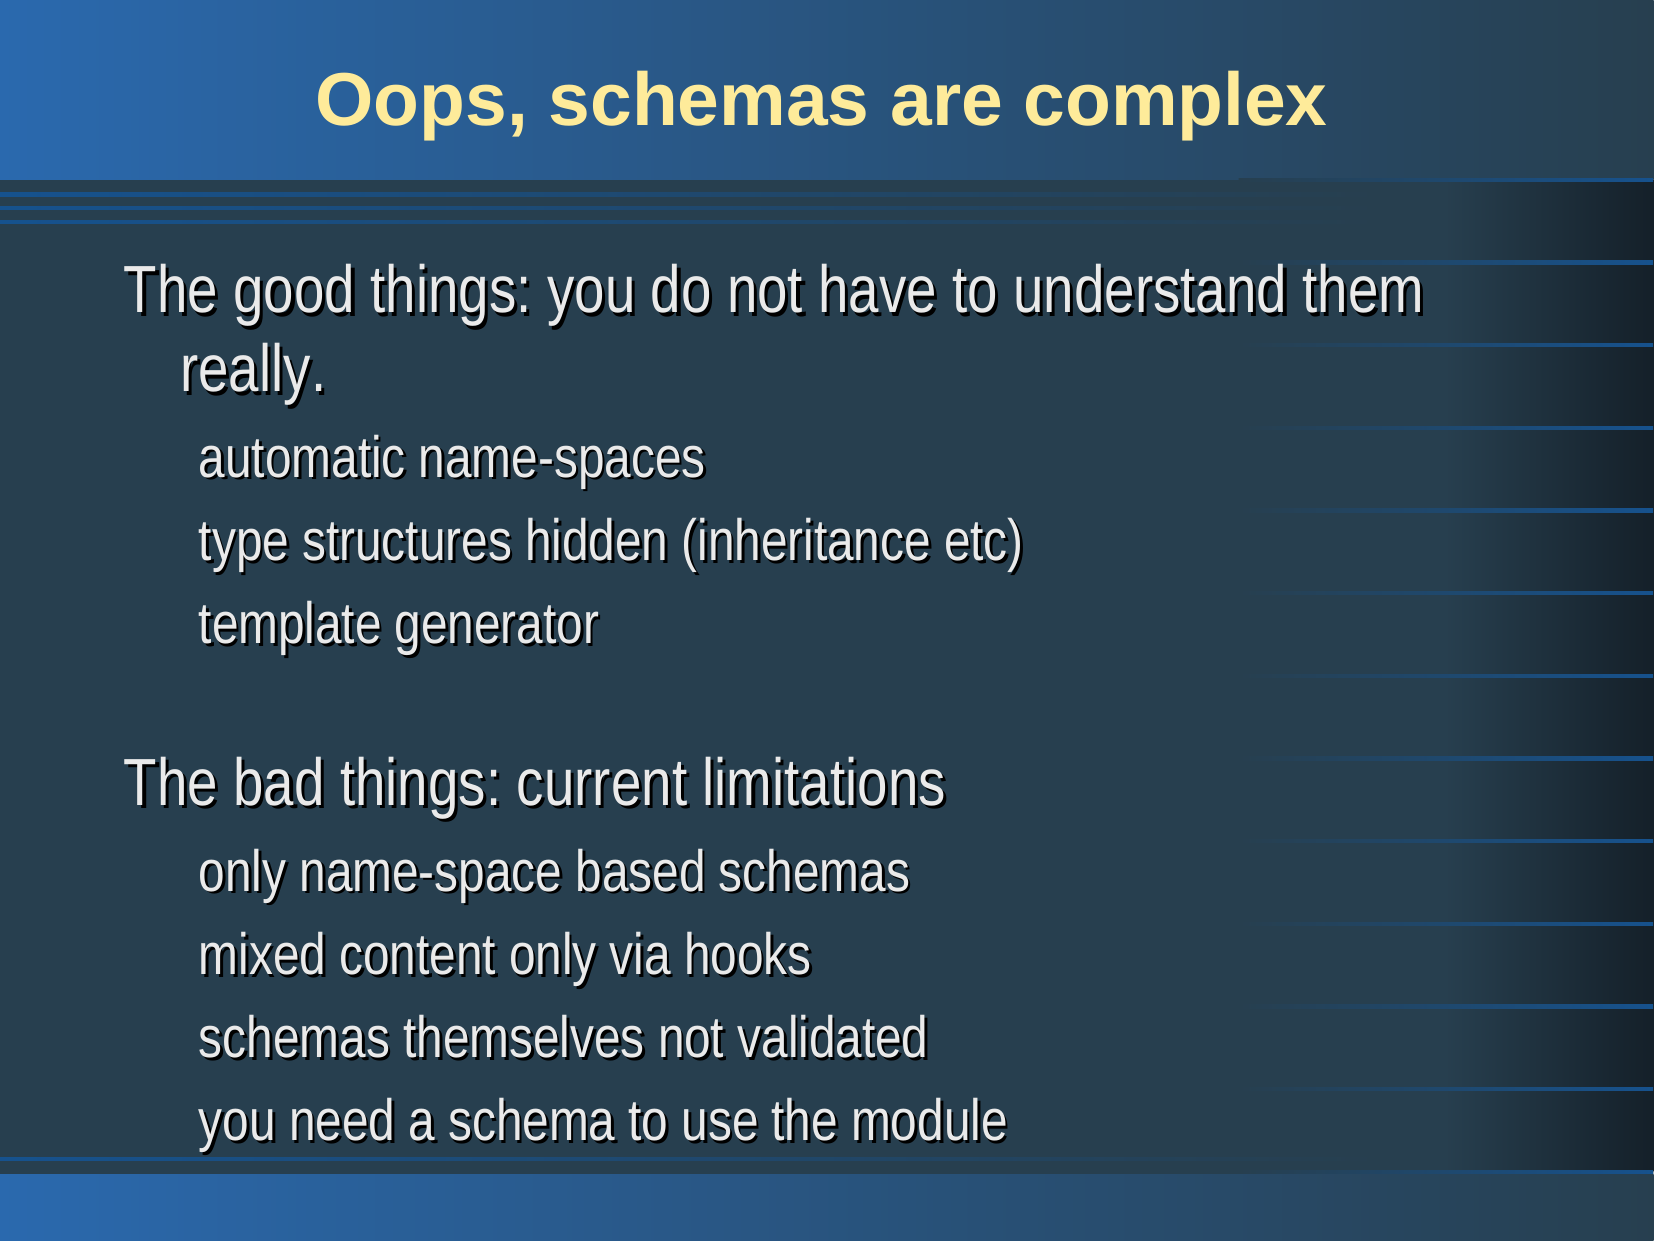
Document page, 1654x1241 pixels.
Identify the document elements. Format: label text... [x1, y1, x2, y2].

title Oops, schemas are complex [91, 34, 1553, 158]
list The good things: you do not have to understand them really. automatic name-spaces type structures hidden (inheritance etc) template generator The bad things: current limitations only name-space based schemas mixed content only via hooks schemas themselves not validated you need a schema to use the module [124, 248, 1530, 1131]
